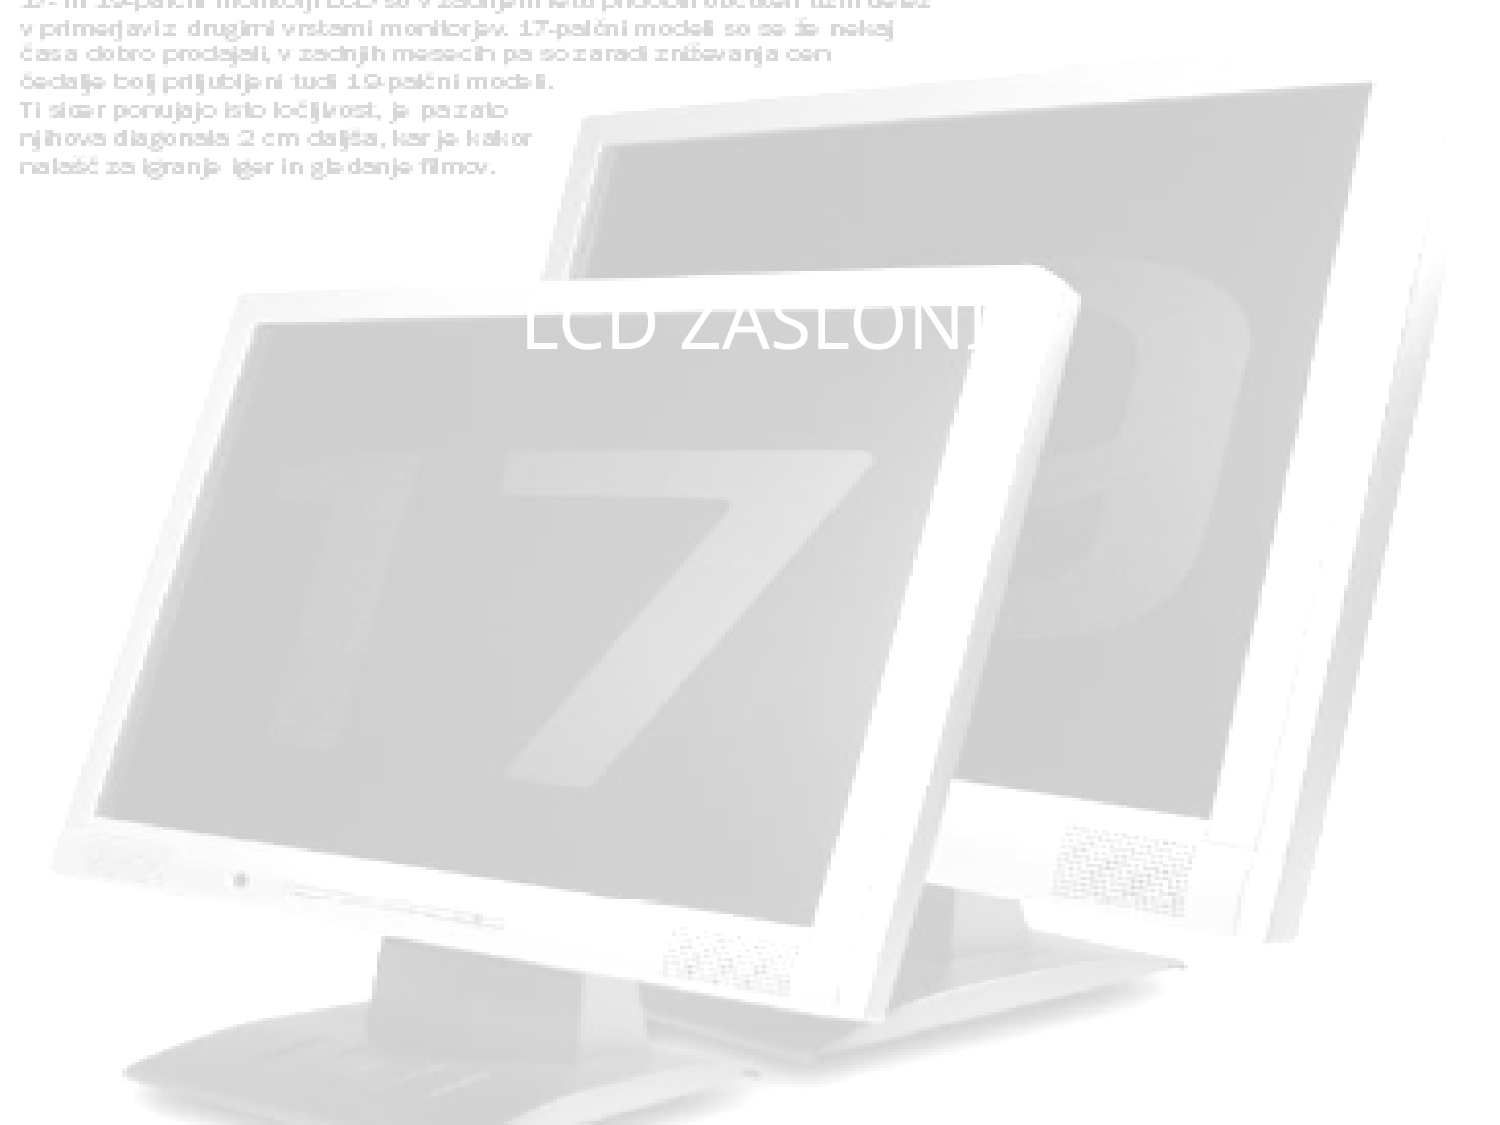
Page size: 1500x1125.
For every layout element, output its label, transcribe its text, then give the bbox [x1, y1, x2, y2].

text_box LCD ZASLONI [159, 267, 1353, 1125]
picture [0, 0, 1500, 1125]
